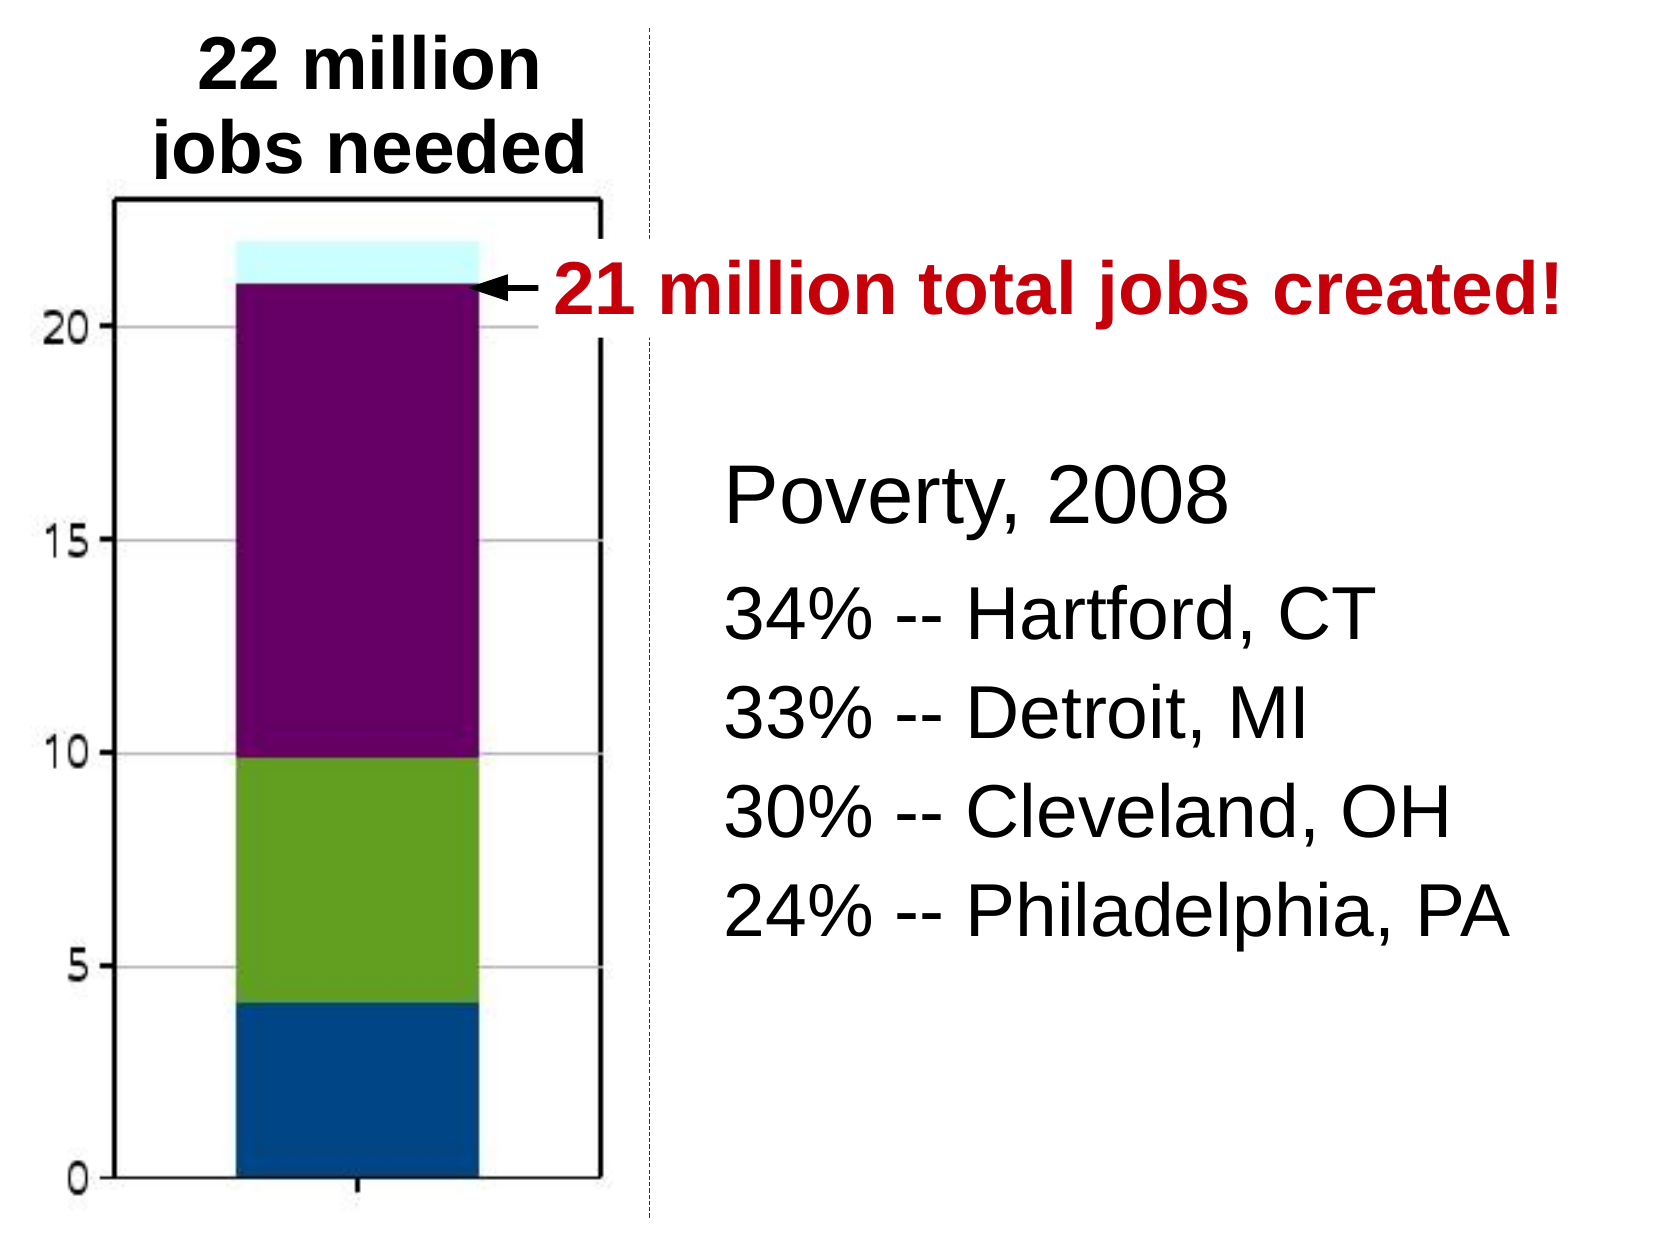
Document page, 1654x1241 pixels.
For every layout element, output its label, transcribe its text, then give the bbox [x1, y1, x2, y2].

text_box 21 million total jobs created! [538, 238, 1621, 338]
text_box Poverty, 2008 34% -- Hartford, CT 33% -- Detroit, MI 30% -- Cleveland, OH 24% -- Philadelphia, PA [693, 440, 1613, 1010]
text_box 22 million jobs needed [126, 13, 614, 179]
picture [30, 179, 616, 1231]
